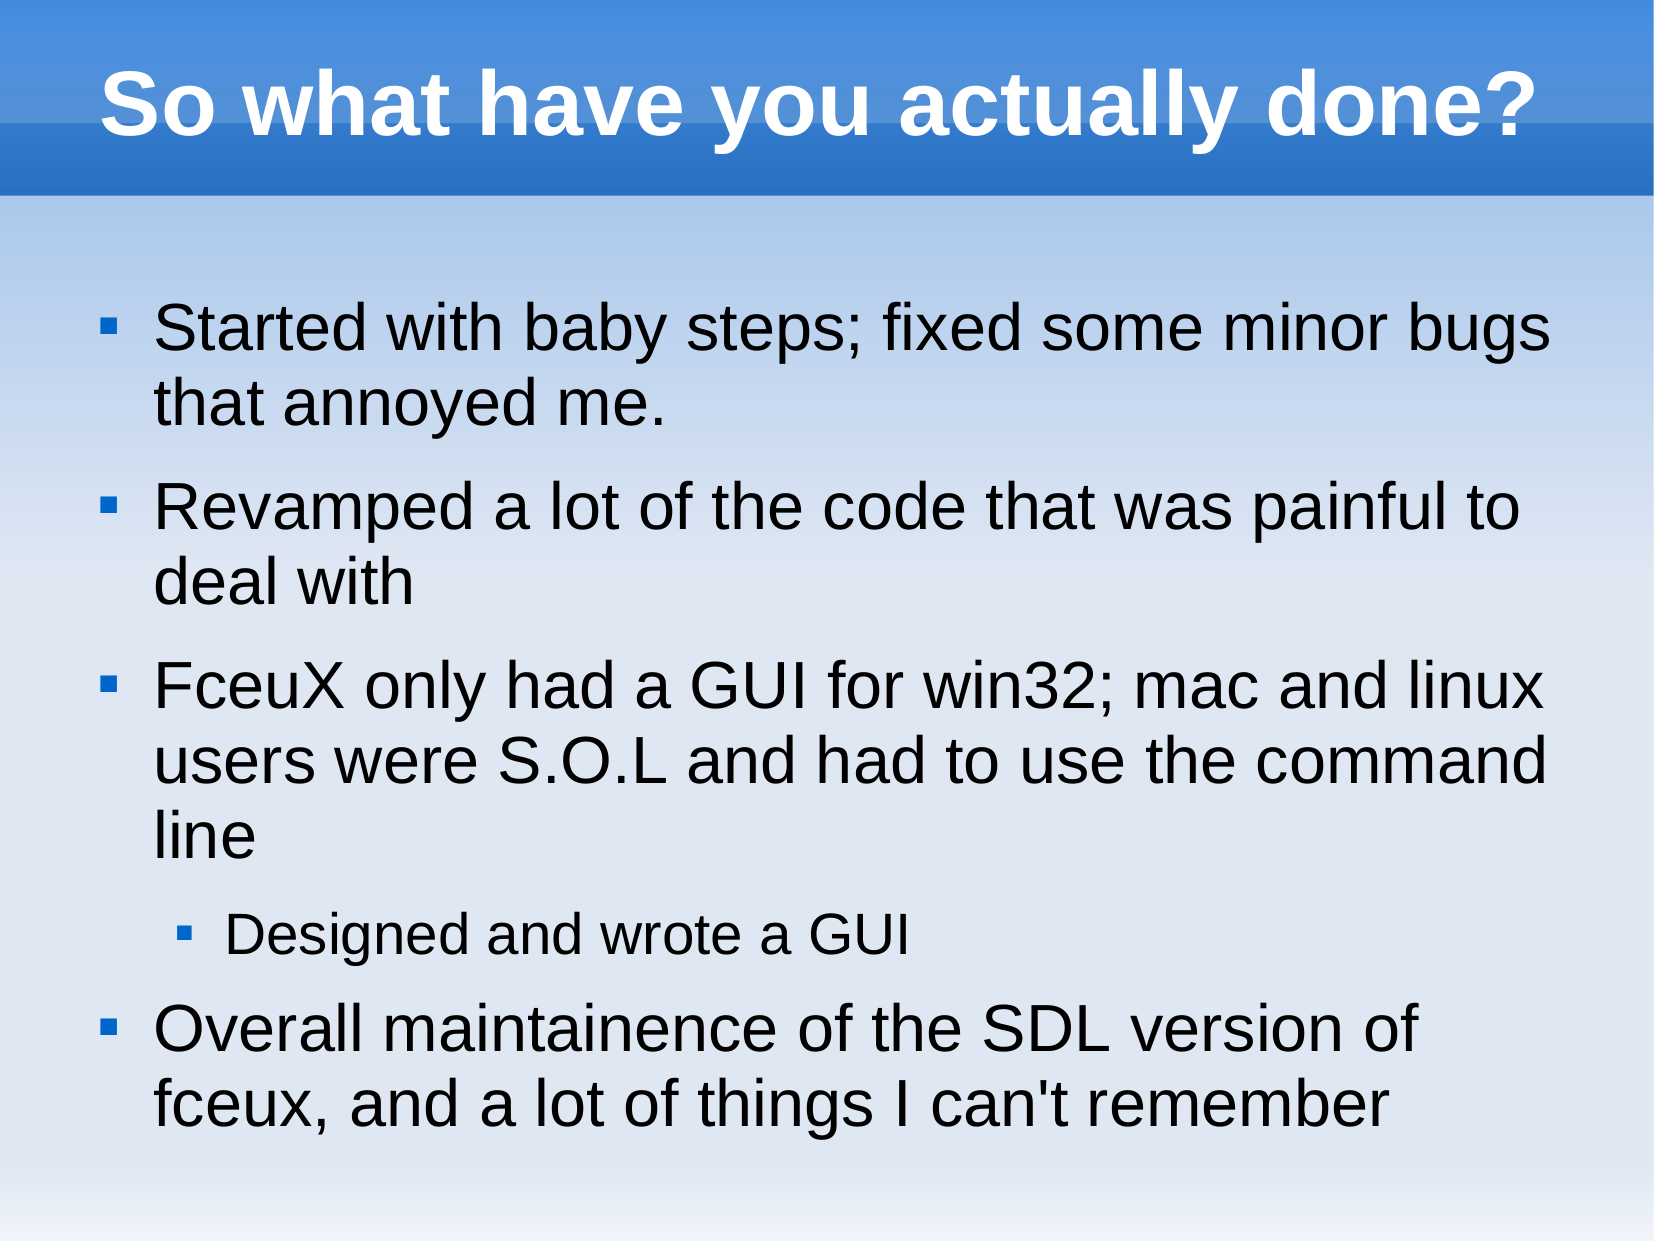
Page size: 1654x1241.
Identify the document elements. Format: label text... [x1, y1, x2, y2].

title So what have you actually done? [76, 7, 1565, 200]
picture [0, 0, 1654, 1241]
list Started with baby steps; fixed some minor bugs that annoyed me. Revamped a lot of the code that was painful to deal with FceuX only had a GUI for win32; mac and linux users were S.O.L and had to use the command line Designed and wrote a GUI Overall maintainence of the SDL version of fceux, and a lot of things I can't remember [82, 290, 1571, 1141]
